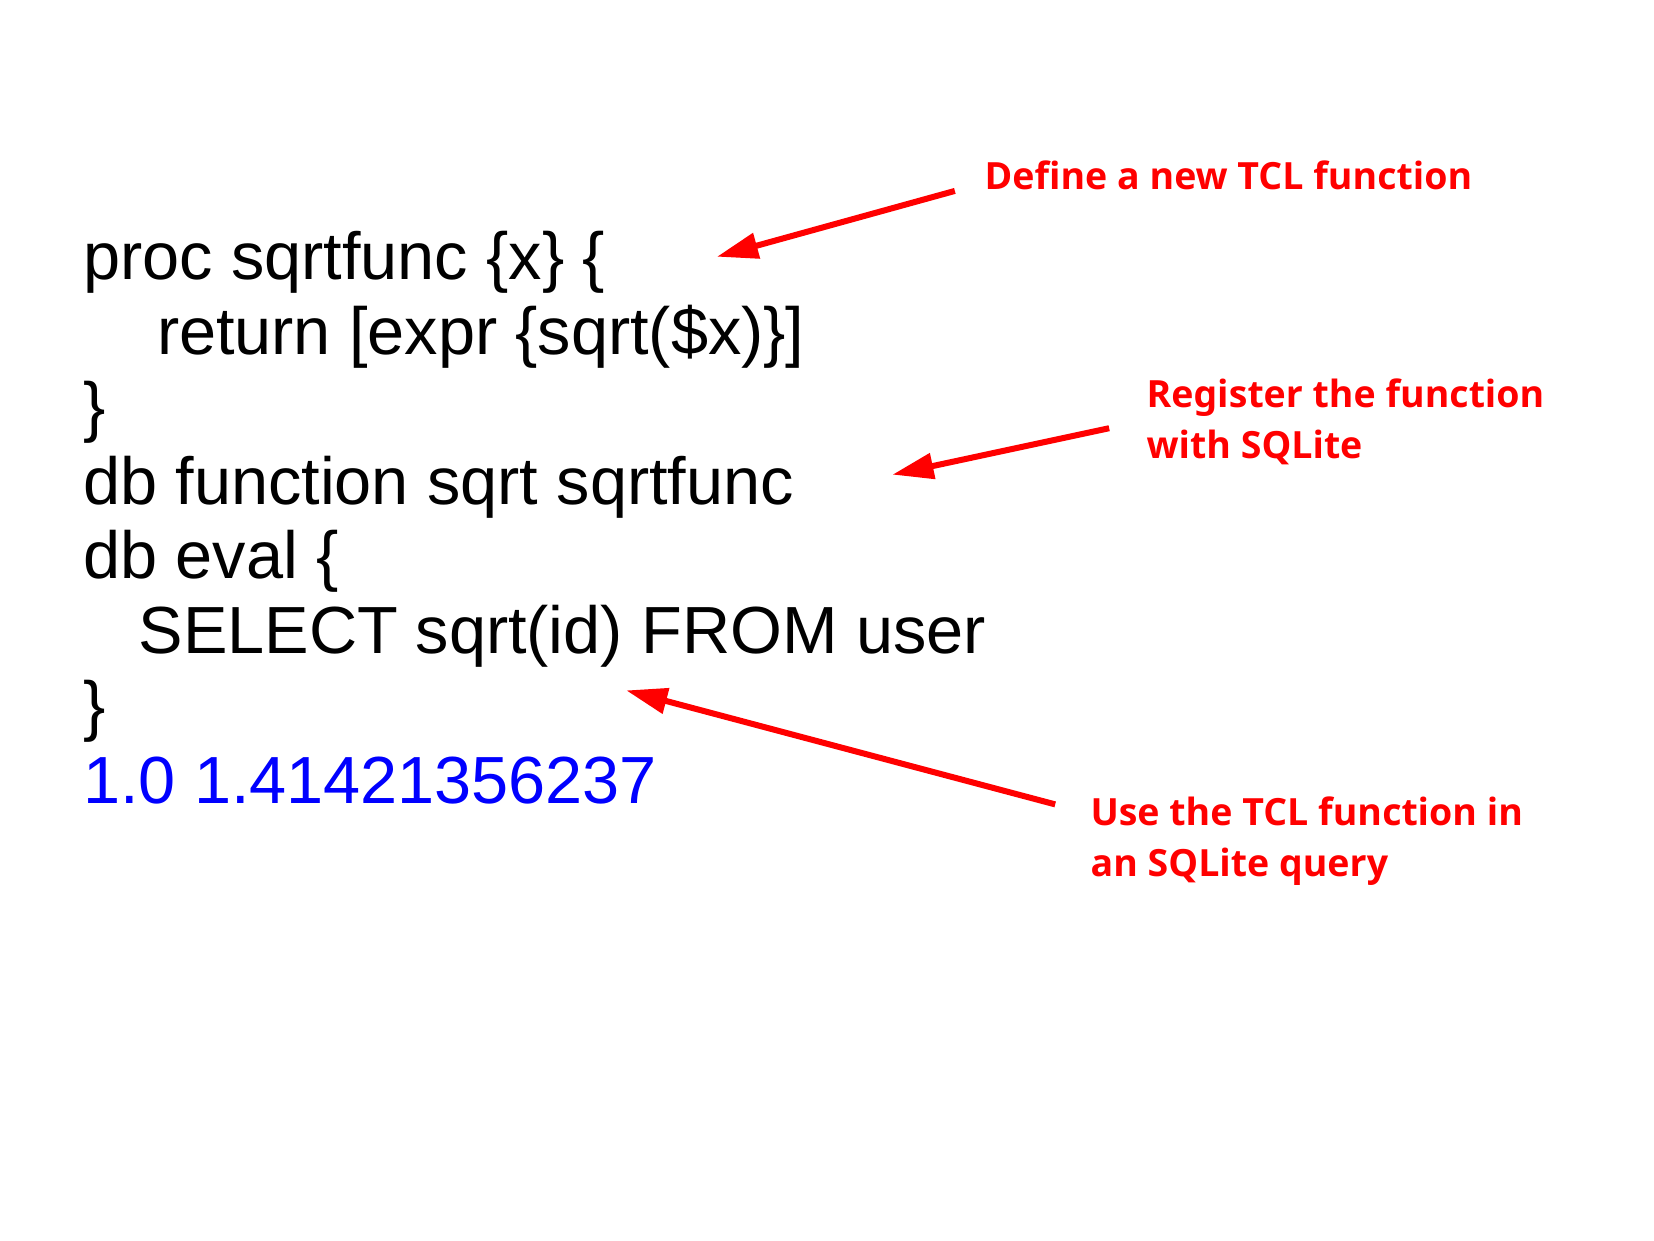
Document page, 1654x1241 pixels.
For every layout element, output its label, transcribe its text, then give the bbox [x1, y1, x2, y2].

text_box Register the function with SQLite [1128, 356, 1564, 490]
text_box Define a new TCL function [966, 138, 1501, 216]
text_box Use the TCL function in an SQLite query [1072, 775, 1569, 909]
text_box proc sqrtfunc {x} { return [expr {sqrt($x)}] } db function sqrt sqrtfunc db eval { SELECT sqrt(id) FROM user } 1.0 1.41421356237 [68, 212, 1001, 842]
